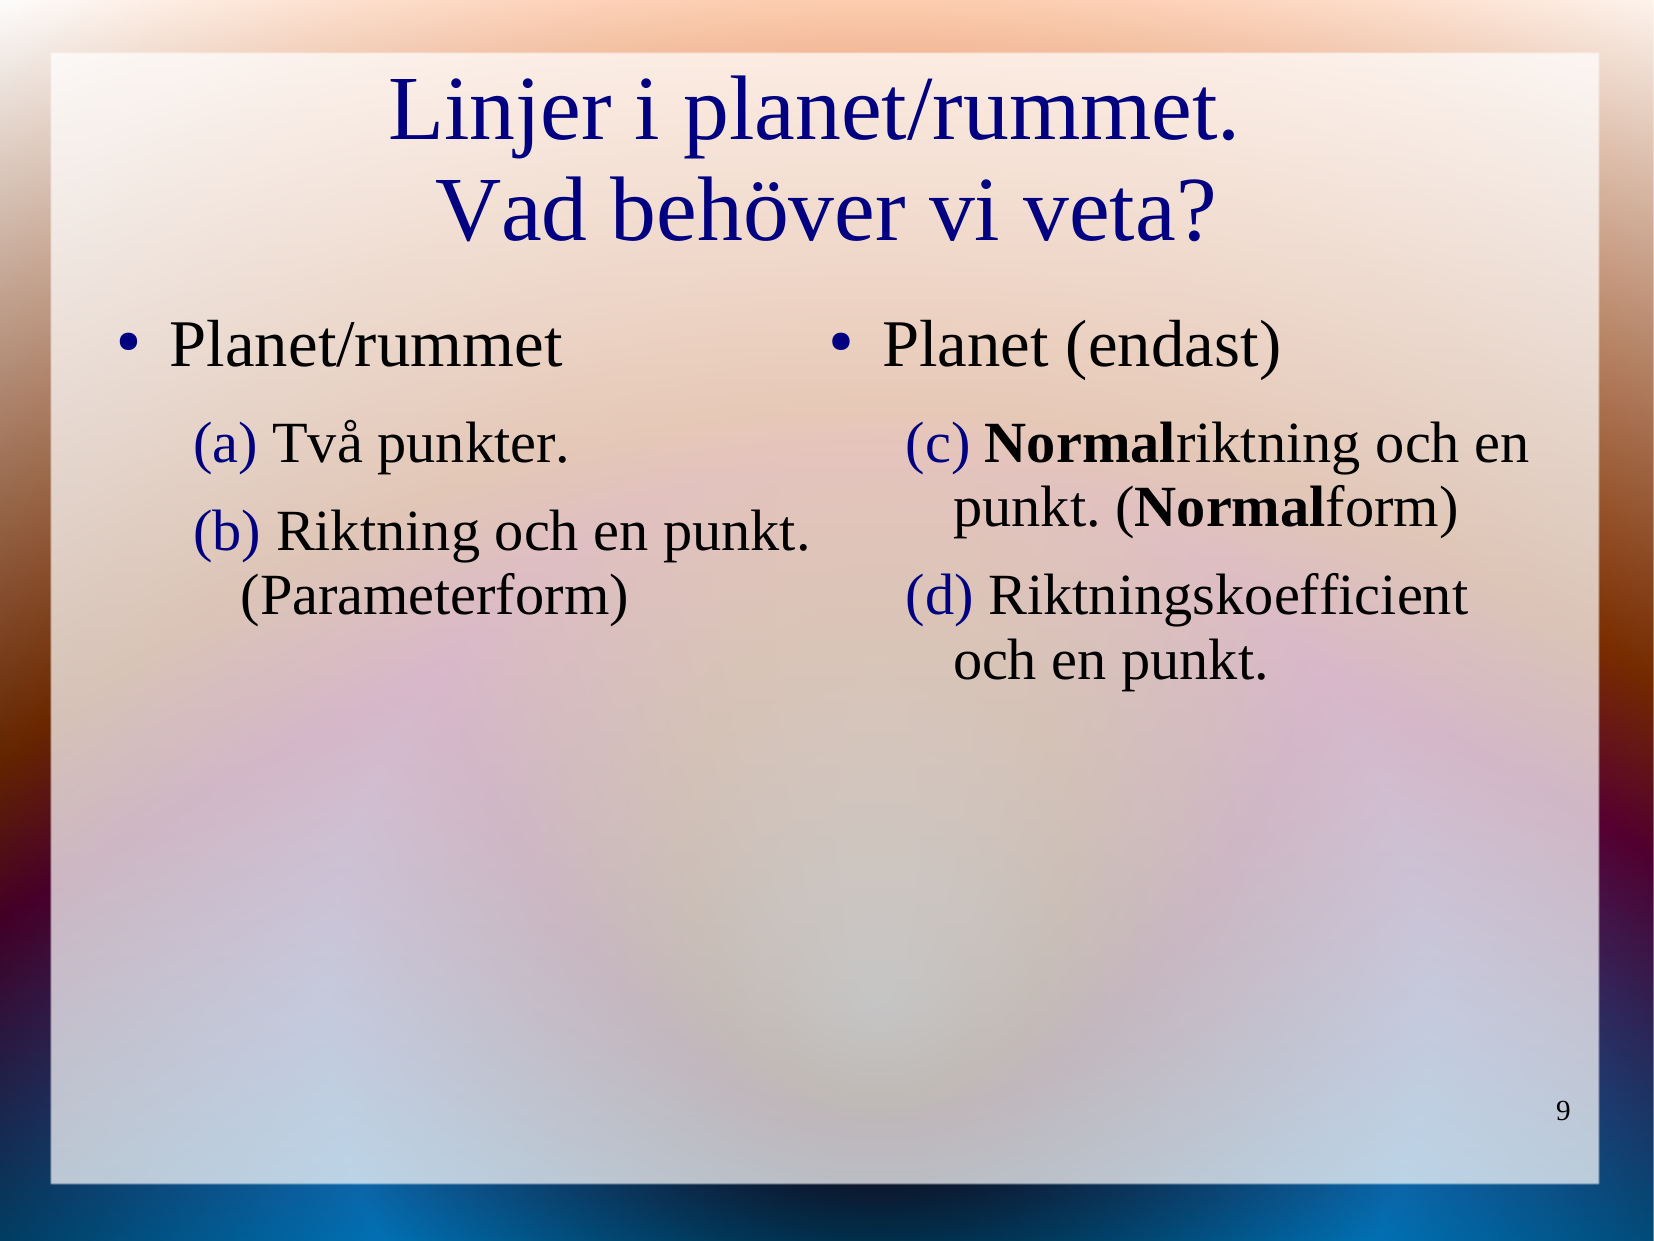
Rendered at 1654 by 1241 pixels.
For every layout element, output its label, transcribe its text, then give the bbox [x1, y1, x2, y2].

title Linjer i planet/rummet. Vad behöver vi veta? [82, 55, 1571, 263]
picture [0, 0, 1654, 1241]
list Planet/rummet Två punkter. Riktning och en punkt. (Parameterform) [98, 306, 826, 1126]
list Planet (endast) Normalriktning och en punkt. (Normalform) Riktningskoefficient och en punkt. [826, 306, 1538, 1126]
